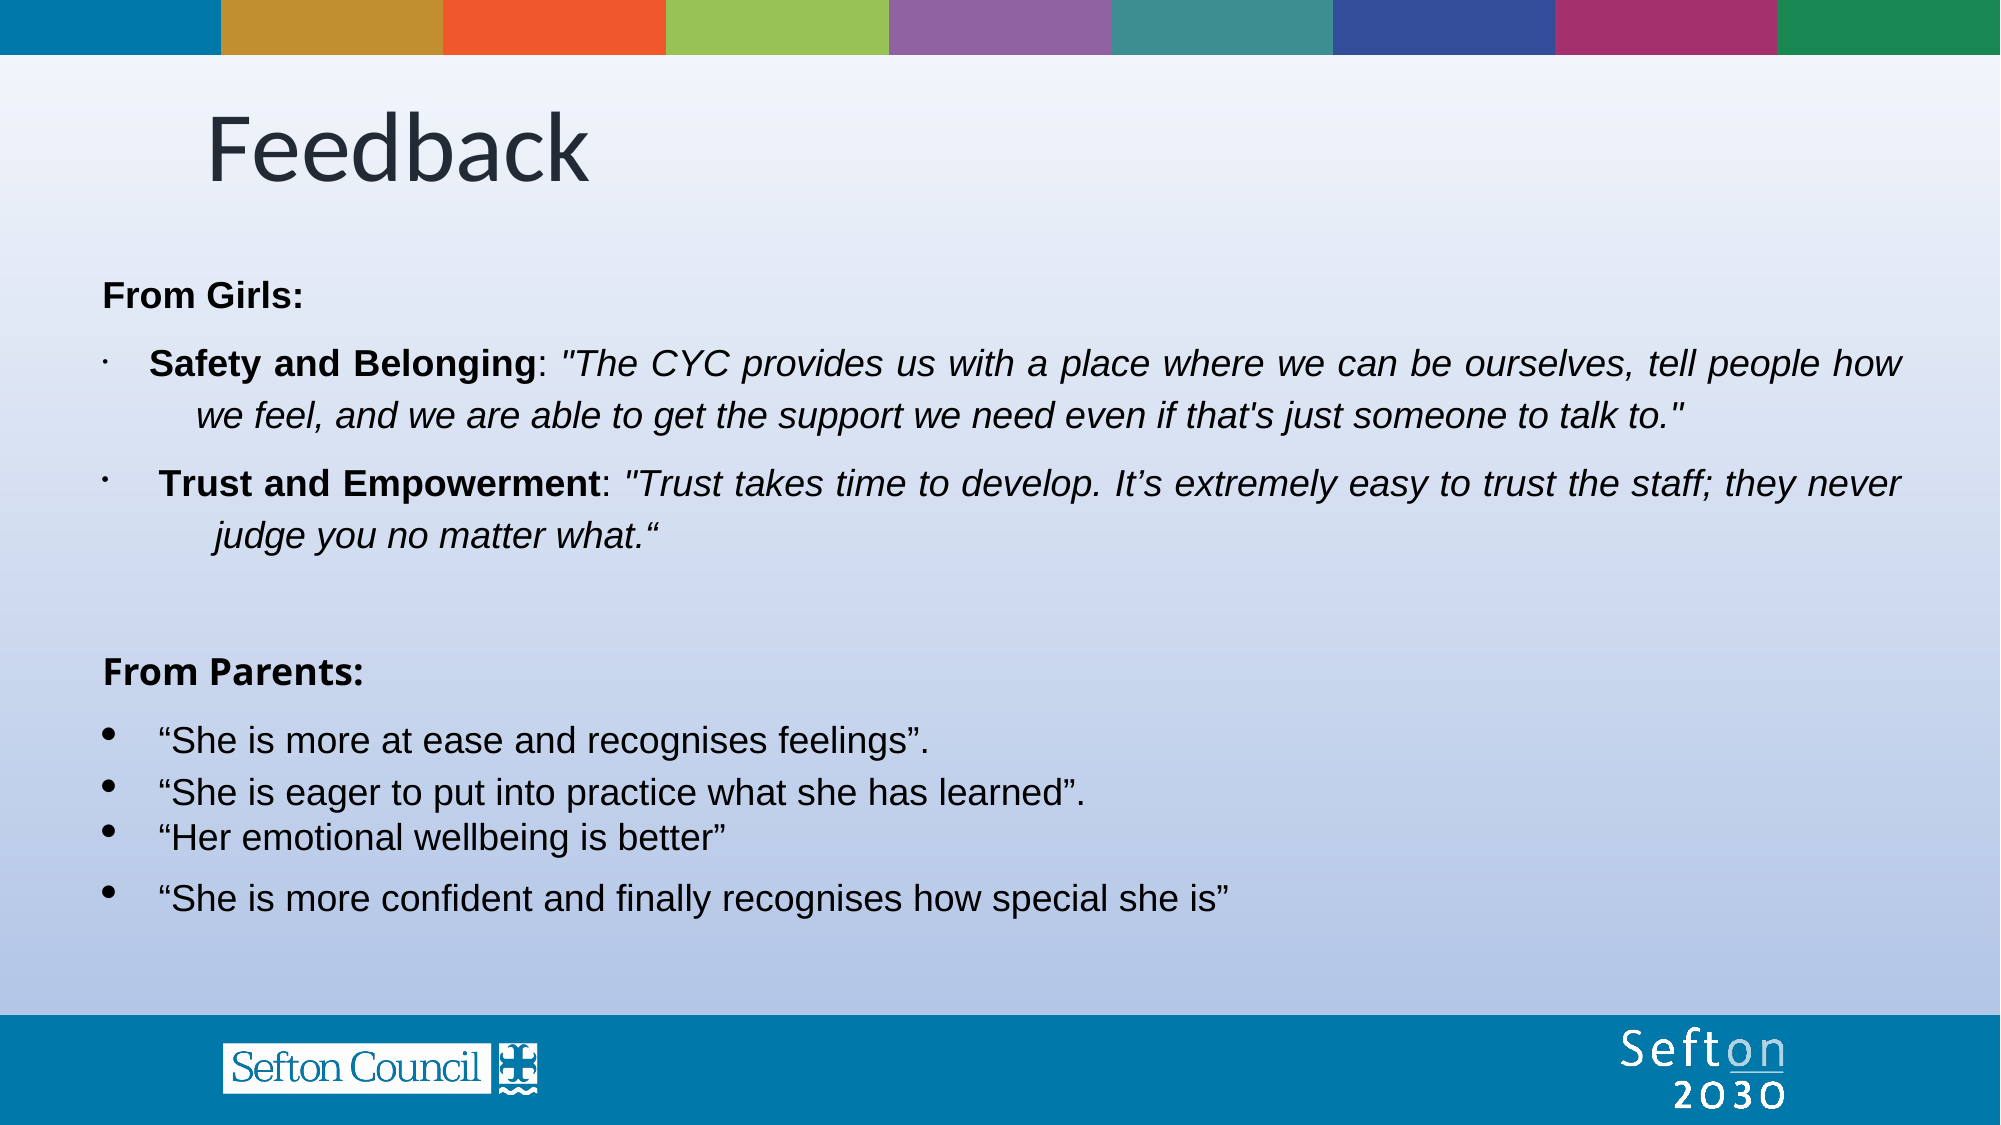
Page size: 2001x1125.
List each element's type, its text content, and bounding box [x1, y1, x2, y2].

text_box From Girls: Safety and Belonging: "The CYC provides us with a place where we can be ourselves, tell people how we feel, and we are able to get the support we need even if that's just someone to talk to." Trust and Empowerment: "Trust takes time to develop. It’s extremely easy to trust the staff; they never judge you no matter what.“ From Parents: “She is more at ease and recognises feelings”. “She is eager to put into practice what she has learned”. “Her emotional wellbeing is better” “She is more confident and finally recognises how special she is” [87, 256, 1917, 934]
title Feedback [191, 62, 1748, 236]
